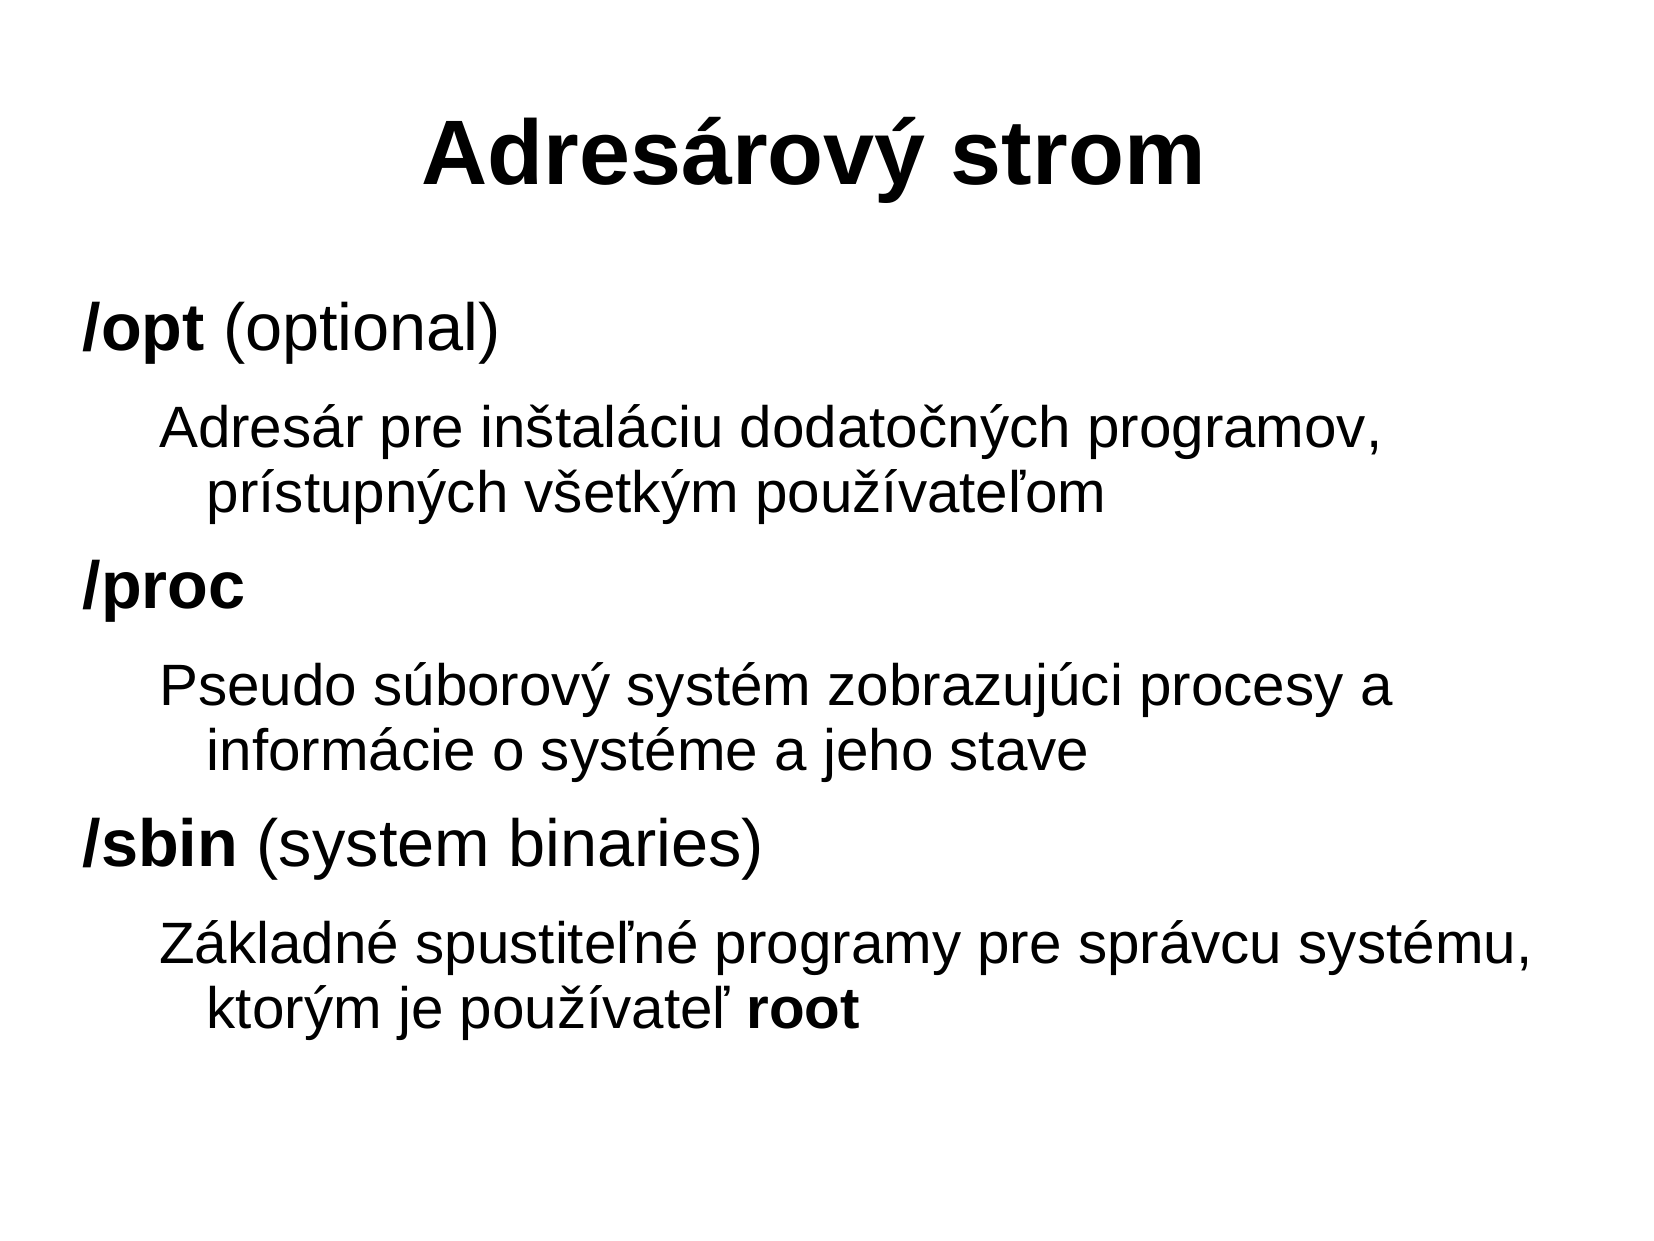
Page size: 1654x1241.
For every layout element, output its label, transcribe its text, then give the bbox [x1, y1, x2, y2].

list /opt (optional) Adresár pre inštaláciu dodatočných programov, prístupných všetkým používateľom /proc Pseudo súborový systém zobrazujúci procesy a informácie o systéme a jeho stave /sbin (system binaries) Základné spustiteľné programy pre správcu systému, ktorým je používateľ root [64, 290, 1577, 1109]
title Adresárový strom [82, 49, 1571, 257]
